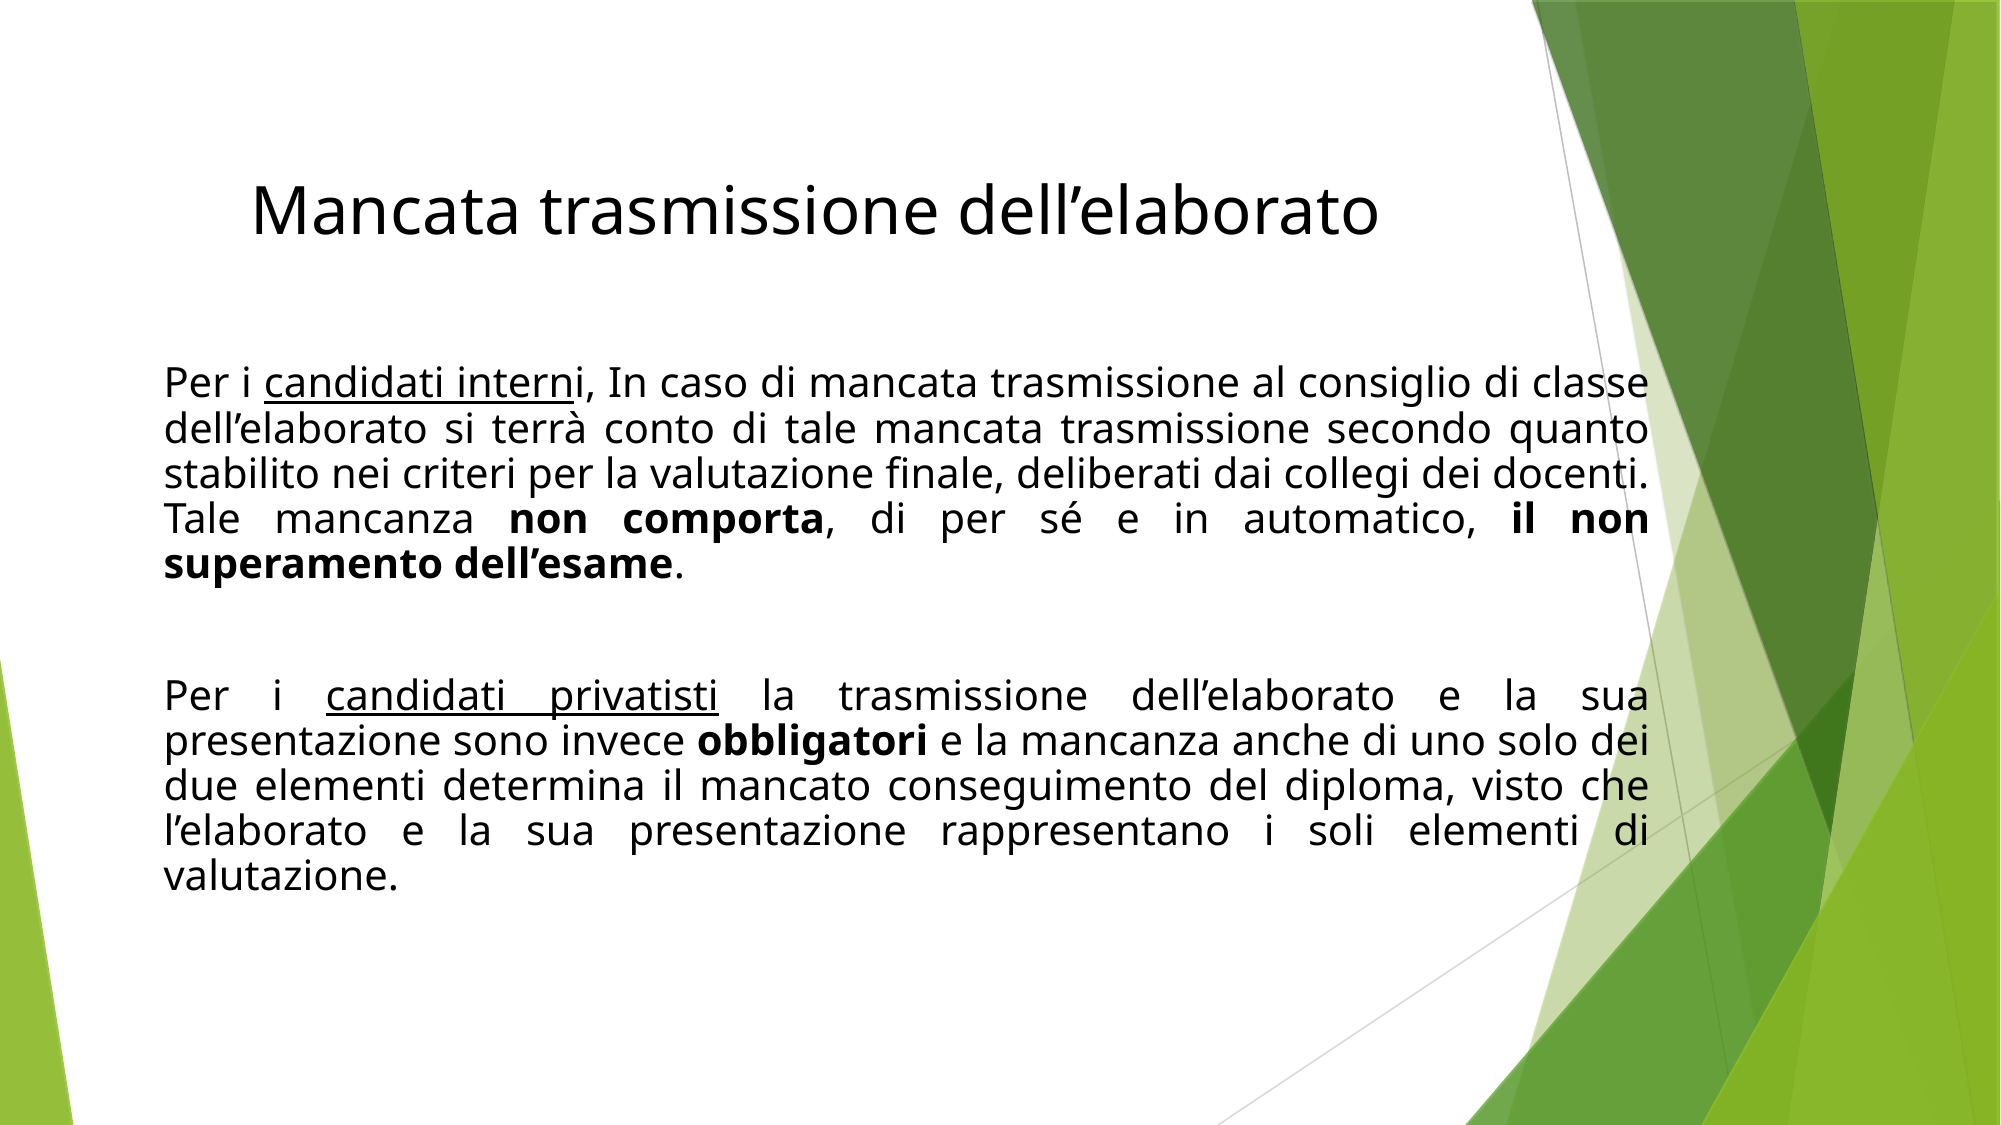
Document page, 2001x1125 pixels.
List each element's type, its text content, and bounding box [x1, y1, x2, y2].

title Mancata trasmissione dell’elaborato [111, 99, 1522, 317]
list Per i candidati interni, In caso di mancata trasmissione al consiglio di classe dell’elaborato si terrà conto di tale mancata trasmissione secondo quanto stabilito nei criteri per la valutazione finale, deliberati dai collegi dei docenti. Tale mancanza non comporta, di per sé e in automatico, il non superamento dell’esame. Per i candidati privatisti la trasmissione dell’elaborato e la sua presentazione sono invece obbligatori e la mancanza anche di uno solo dei due elementi determina il mancato conseguimento del diploma, visto che l’elaborato e la sua presentazione rappresentano i soli elementi di valutazione. [111, 354, 1666, 992]
